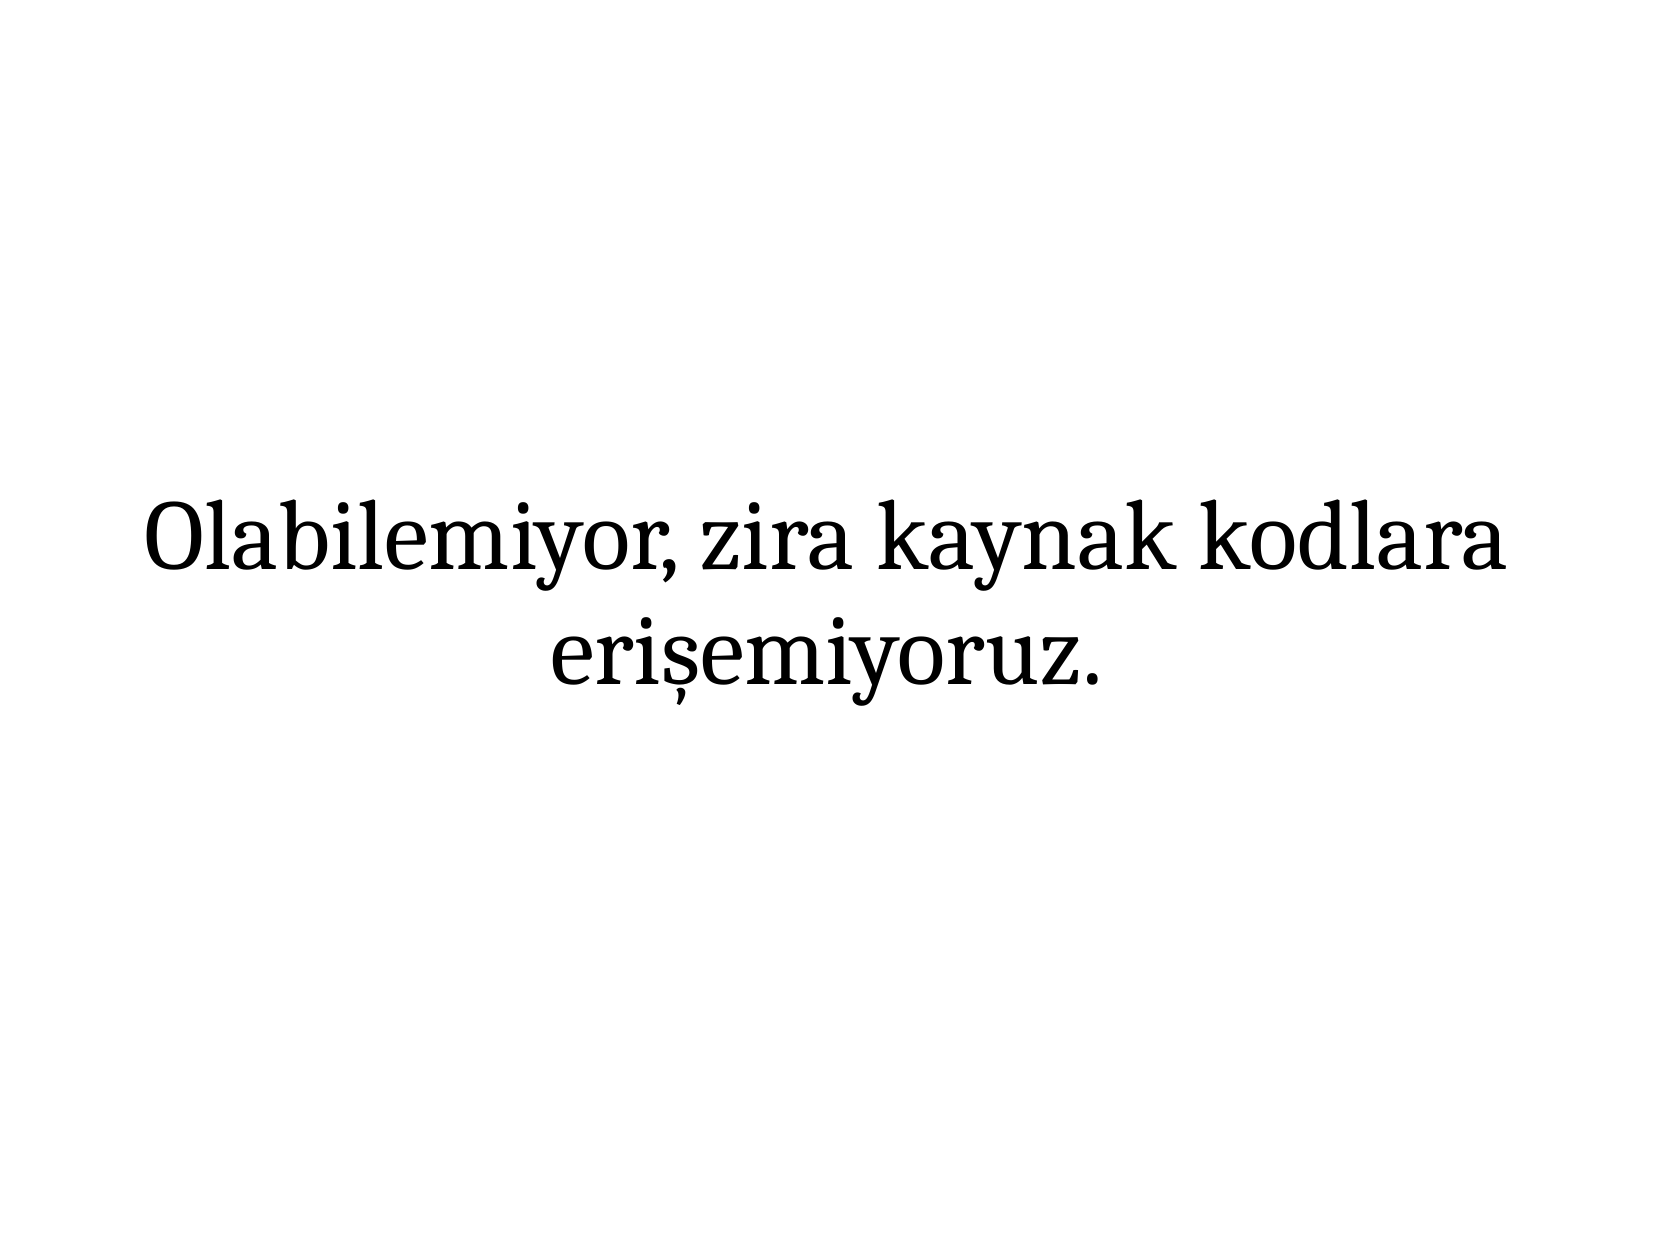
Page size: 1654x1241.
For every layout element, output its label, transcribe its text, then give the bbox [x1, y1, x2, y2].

title Olabilemiyor, zira kaynak kodlara erişemiyoruz. [82, 273, 1571, 916]
